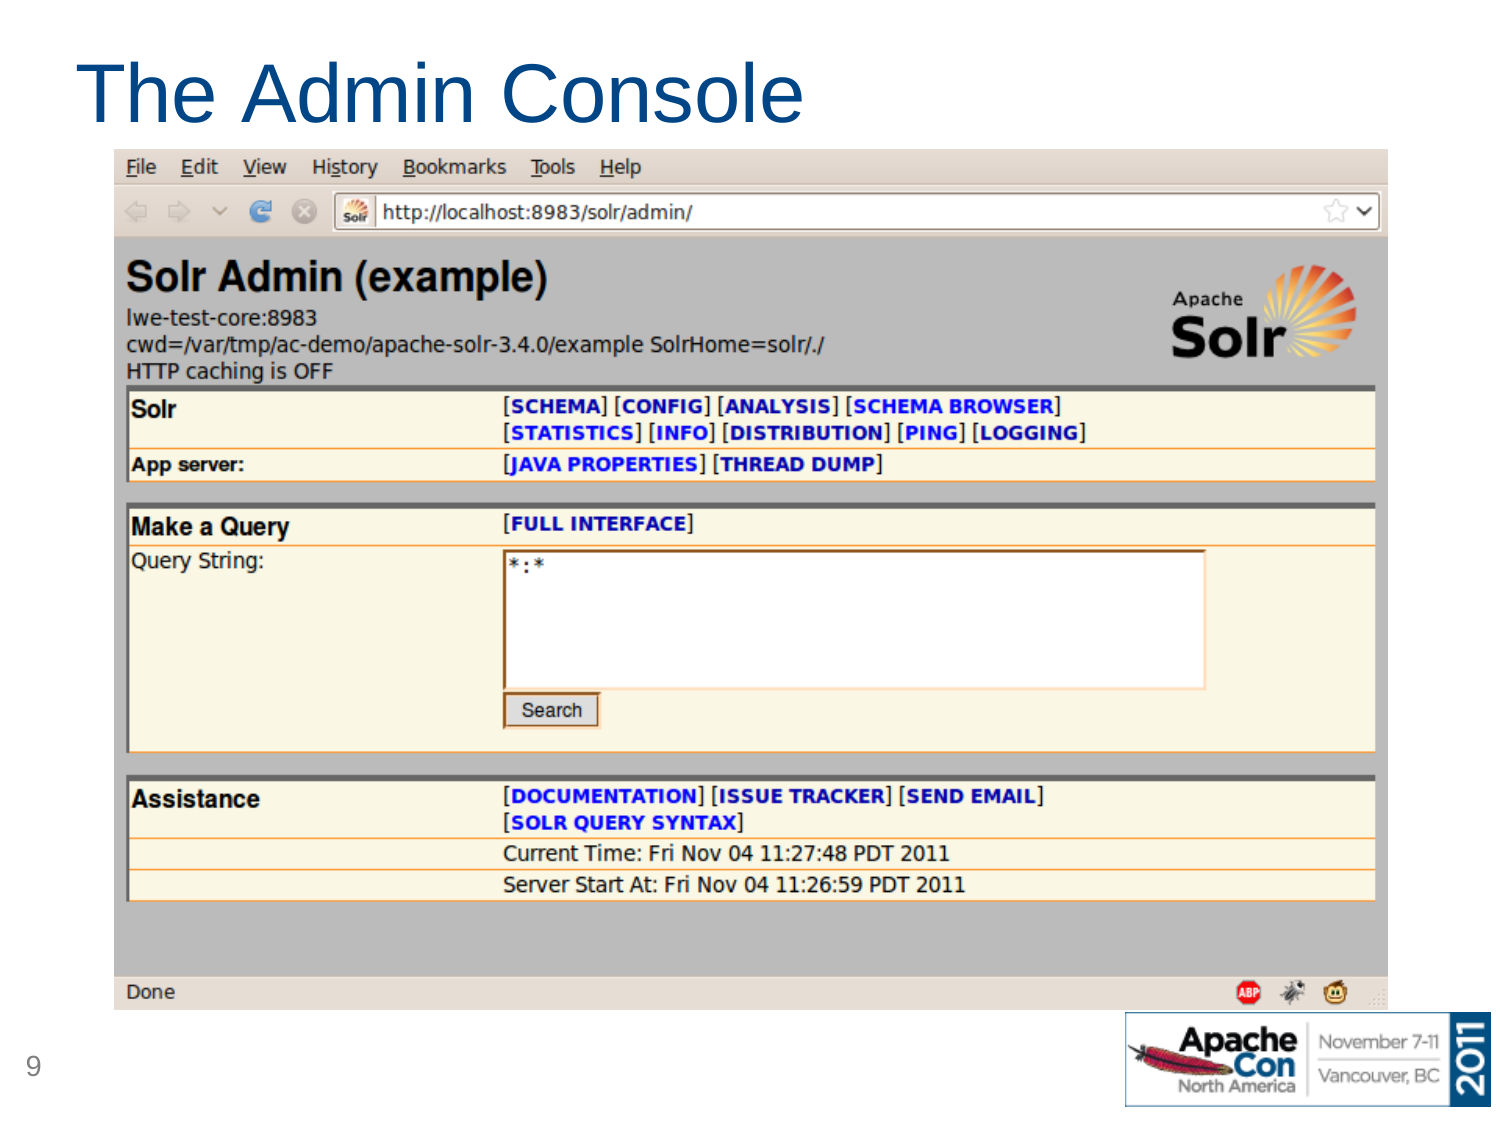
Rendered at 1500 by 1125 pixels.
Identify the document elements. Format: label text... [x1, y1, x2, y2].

picture [114, 149, 1388, 1010]
title The Admin Console [75, 0, 1425, 188]
picture [1125, 1012, 1491, 1107]
